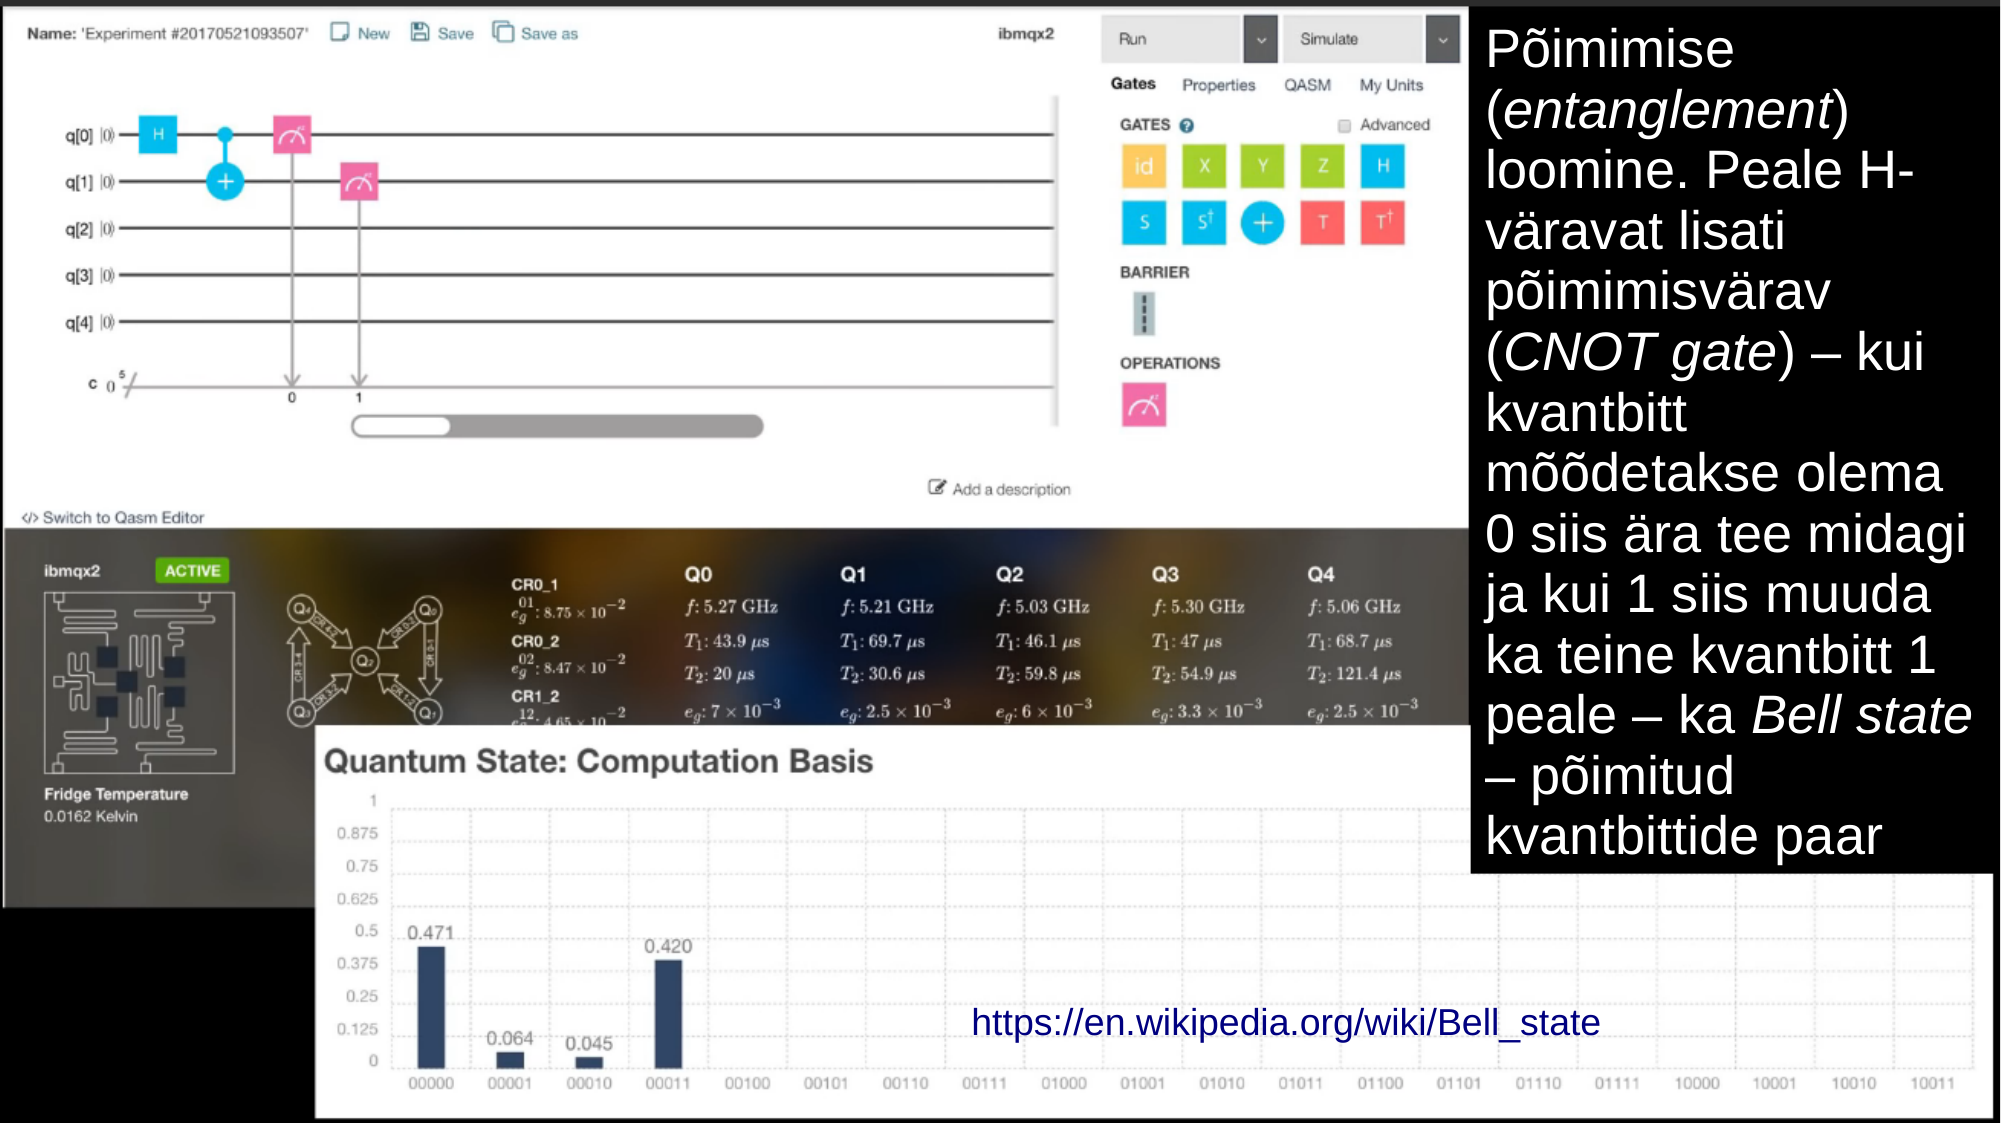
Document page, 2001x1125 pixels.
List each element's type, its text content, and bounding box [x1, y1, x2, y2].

picture [0, 0, 2001, 1124]
text_box https://en.wikipedia.org/wiki/Bell_state [956, 994, 1617, 1052]
text_box Põimimise (entanglement) loomine. Peale H-väravat lisati põimimisvärav (CNOT gate) – kui kvantbitt mõõdetakse olema 0 siis ära tee midagi ja kui 1 siis muuda ka teine kvantbitt 1 peale – ka Bell state – põimitud kvantbittide paar [1470, 11, 2000, 874]
